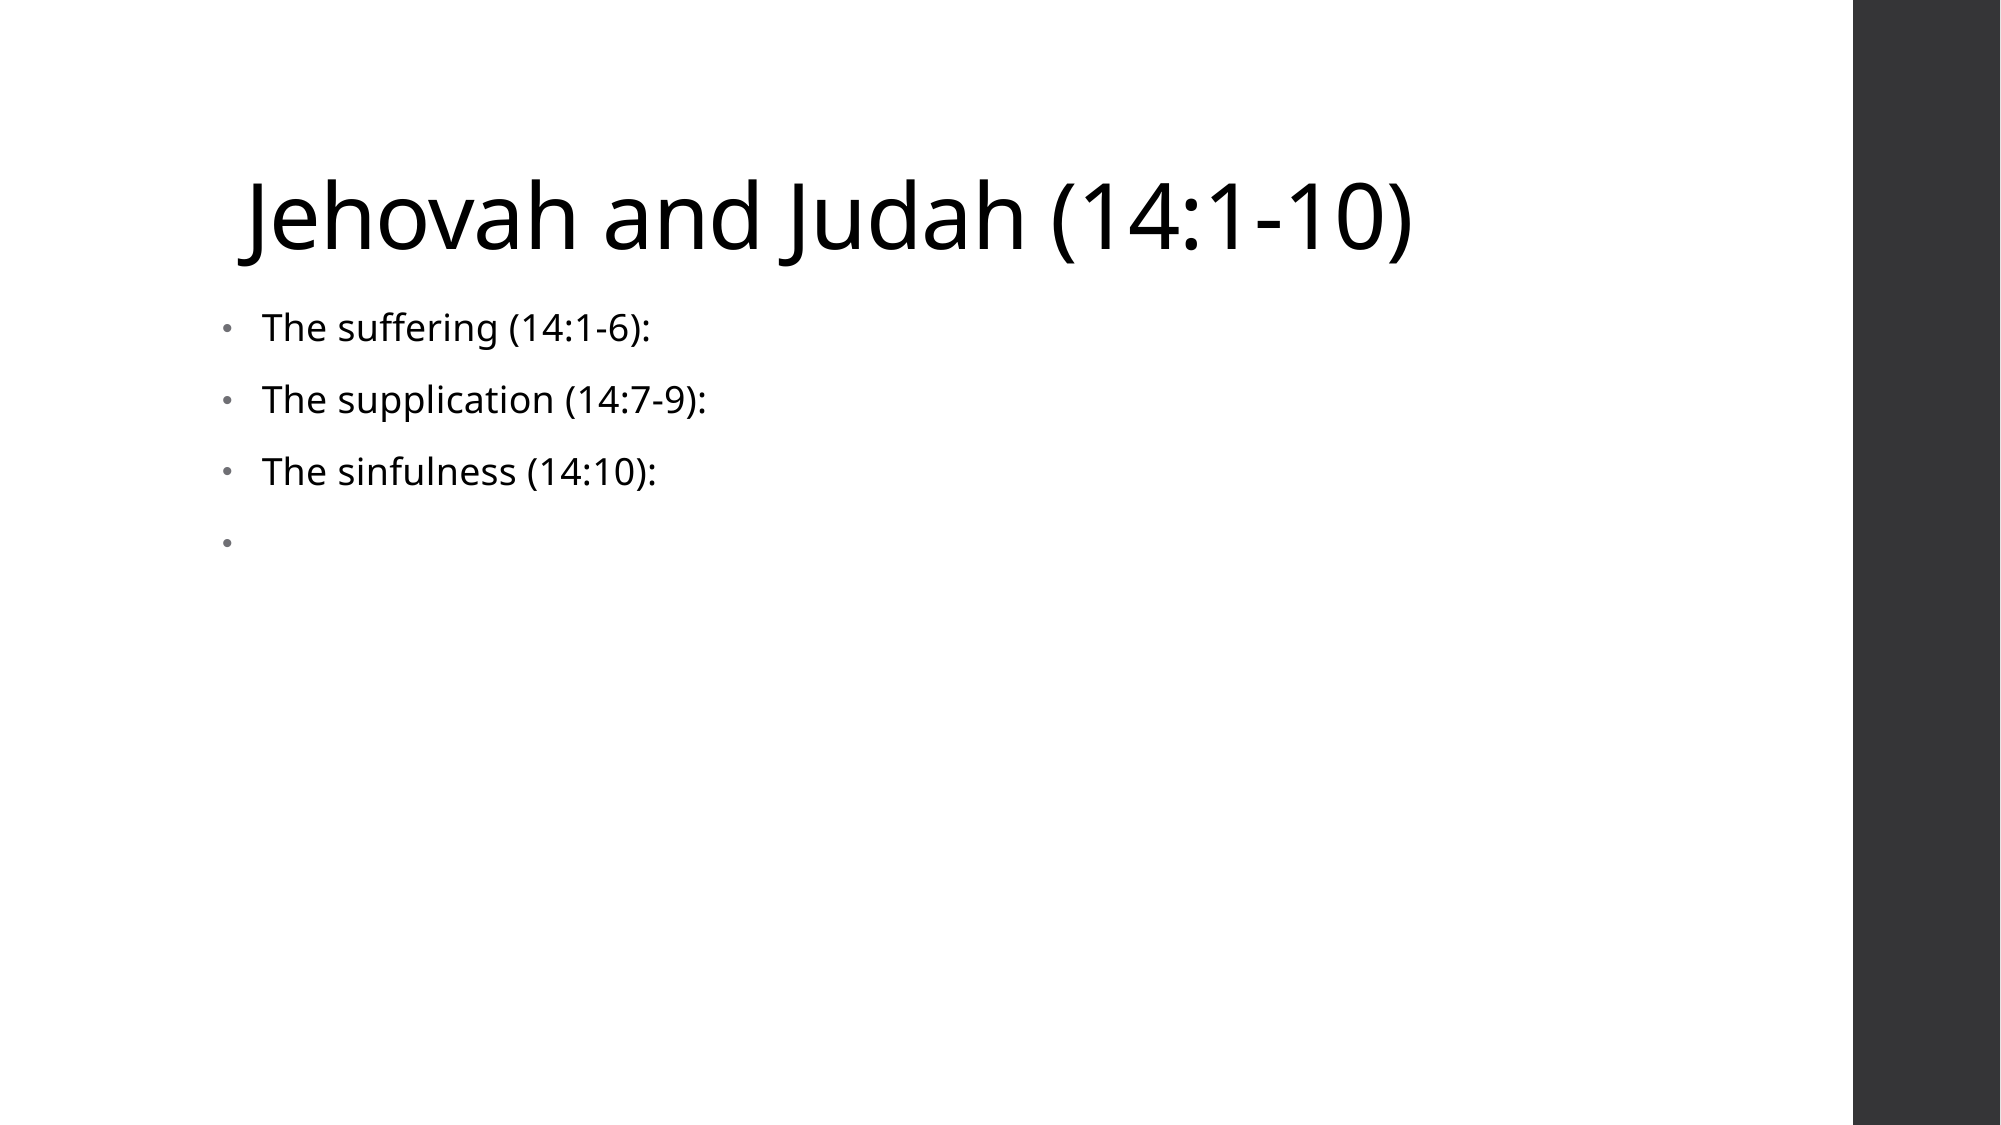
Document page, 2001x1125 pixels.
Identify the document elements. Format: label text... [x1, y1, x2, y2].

list The suffering (14:1-6): The supplication (14:7-9): The sinfulness (14:10): [206, 299, 1617, 1014]
title Jehovah and Judah (14:1-10) [206, 60, 1797, 278]
